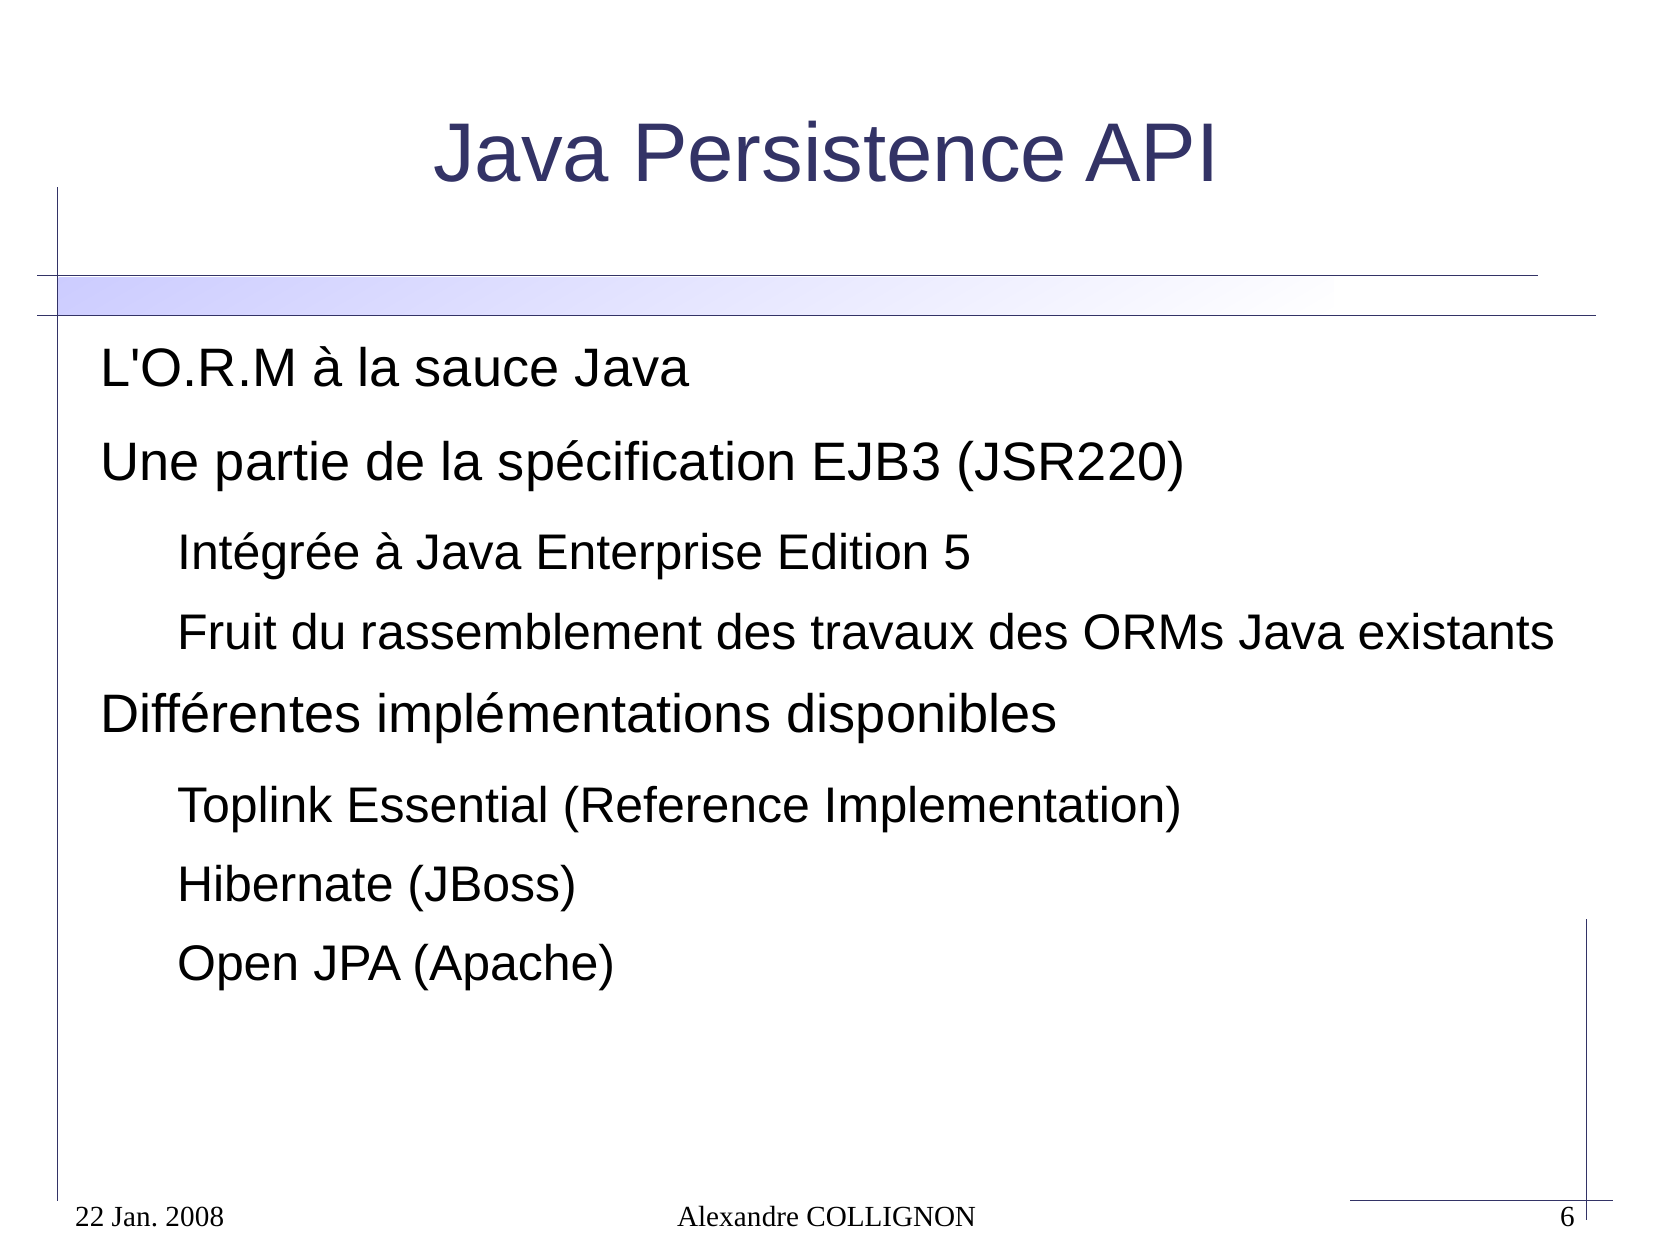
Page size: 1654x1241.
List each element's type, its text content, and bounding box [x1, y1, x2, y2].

title Java Persistence API [82, 49, 1571, 257]
list L'O.R.M à la sauce Java Une partie de la spécification EJB3 (JSR220) Intégrée à Java Enterprise Edition 5 Fruit du rassemblement des travaux des ORMs Java existants Différentes implémentations disponibles Toplink Essential (Reference Implementation) Hibernate (JBoss) Open JPA (Apache) [82, 337, 1571, 1157]
